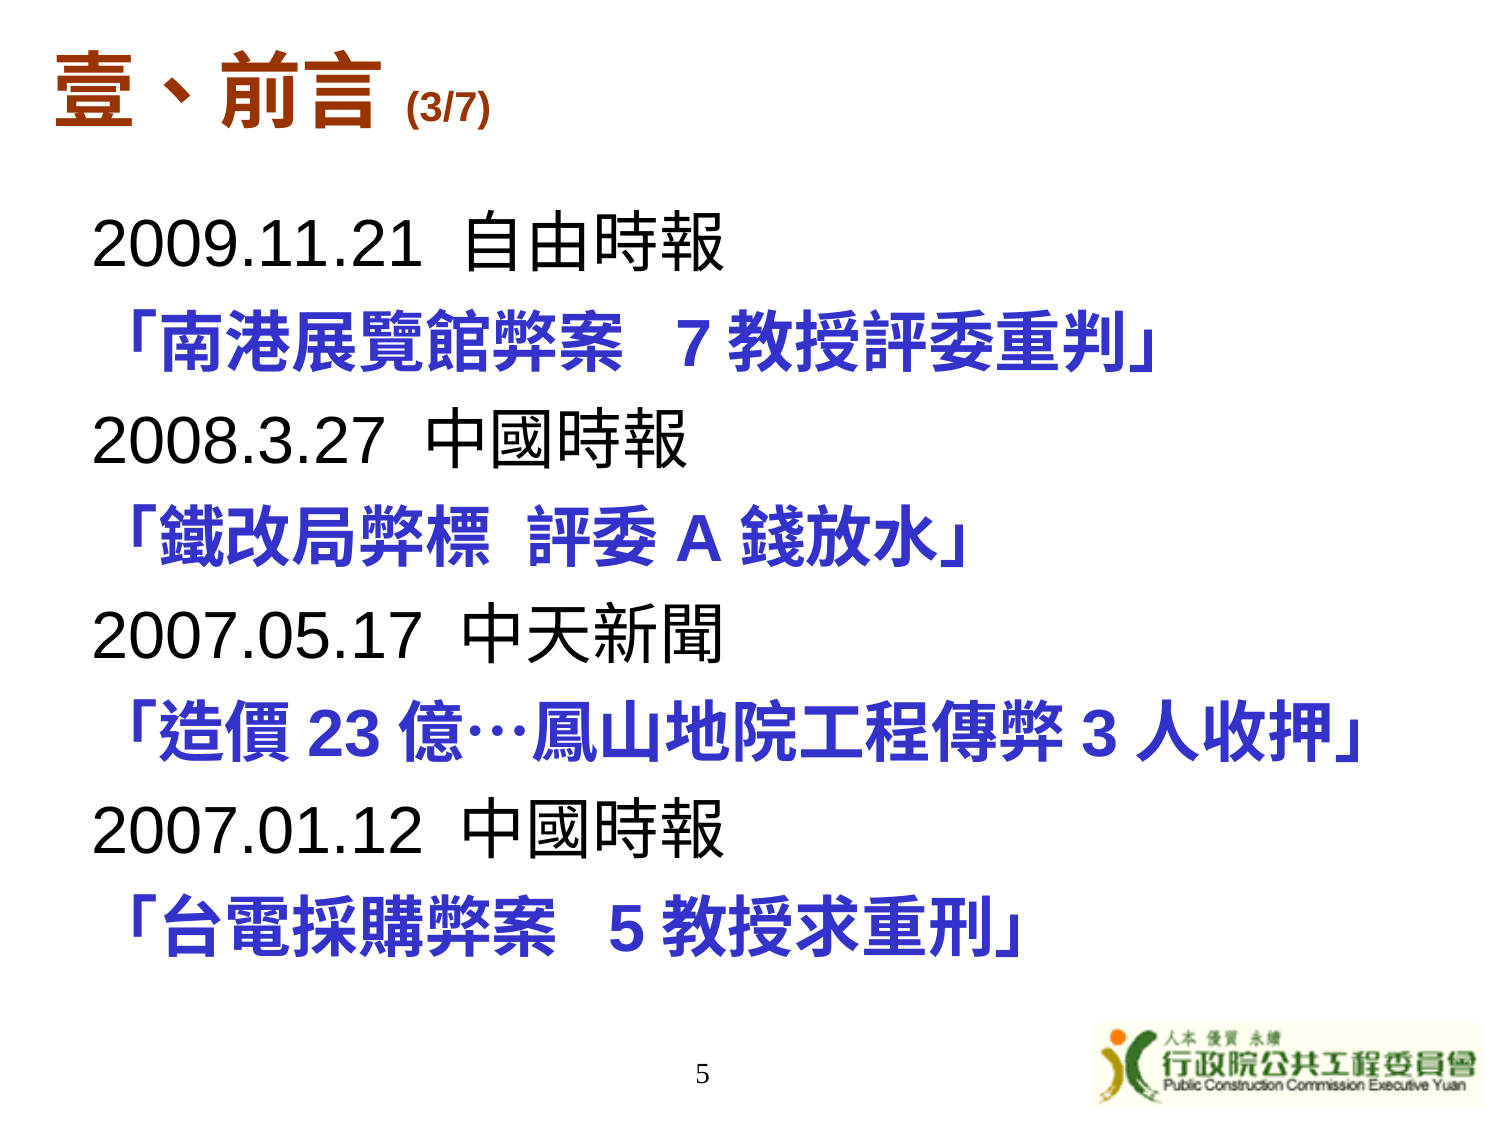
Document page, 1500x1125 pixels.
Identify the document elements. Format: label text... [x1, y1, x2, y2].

text_box <編號> [643, 1046, 762, 1098]
picture [1092, 1023, 1483, 1106]
text_box 2009.11.21 自由時報 「南港展覽館弊案 7教授評委重判」 2008.3.27 中國時報 「鐵改局弊標 評委A錢放水」 2007.05.17 中天新聞 「造價23億…鳳山地院工程傳弊3人收押」 2007.01.12 中國時報 「台電採購弊案 5教授求重刑」 [76, 208, 1471, 971]
title 壹、前言(3/7) [37, 25, 1461, 152]
